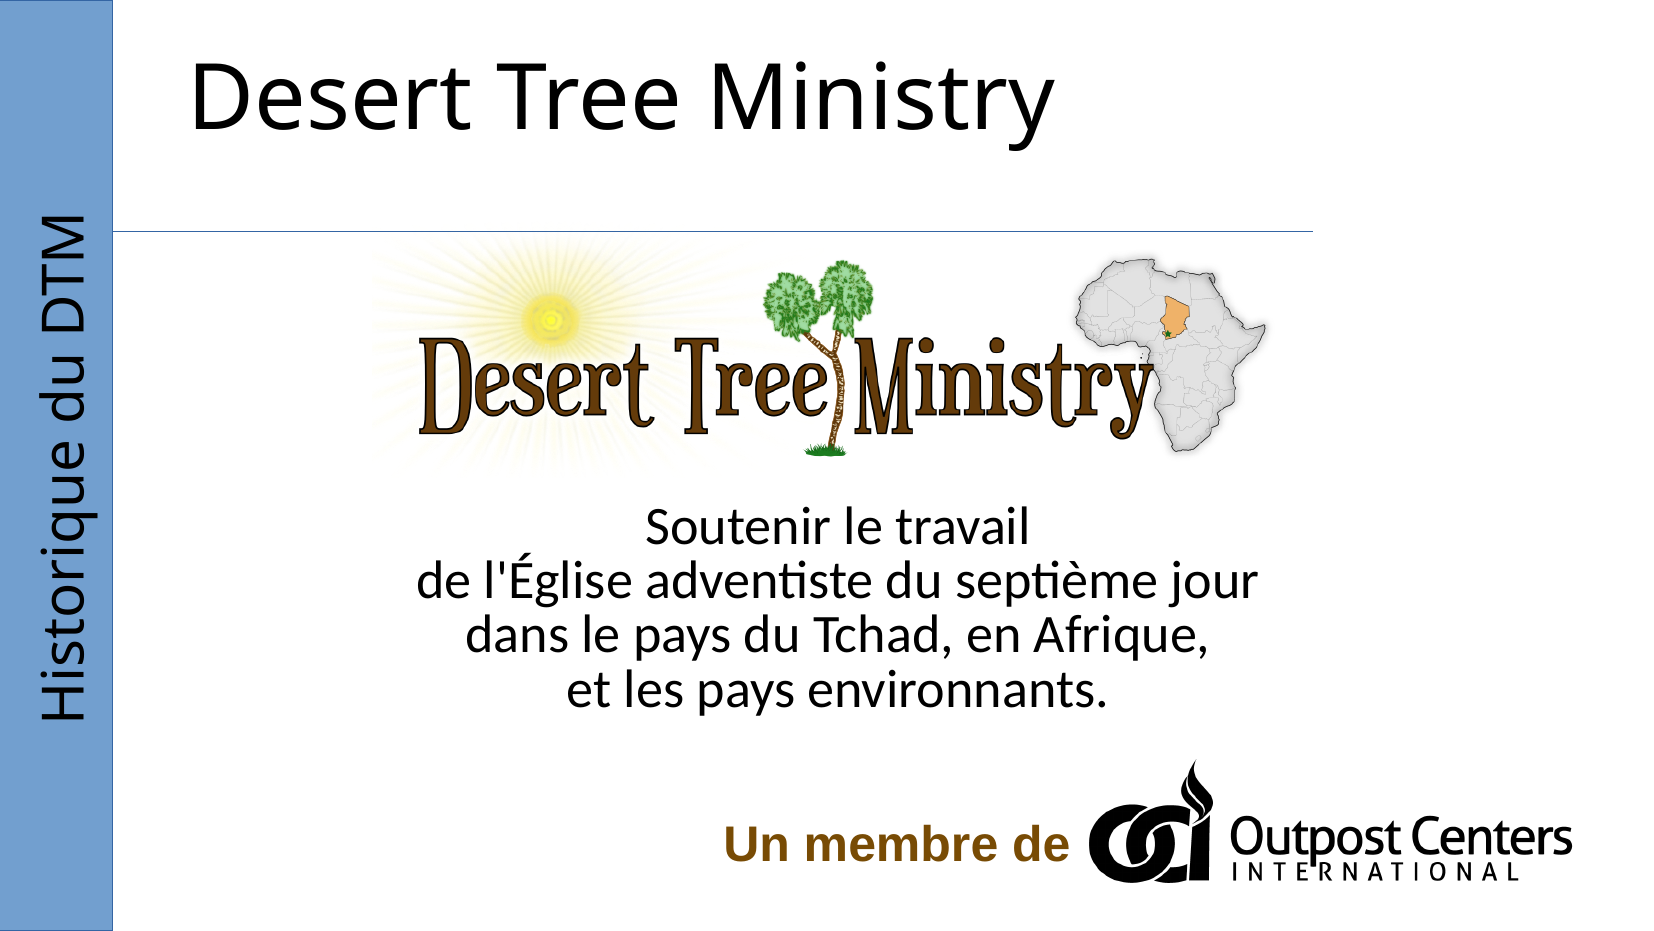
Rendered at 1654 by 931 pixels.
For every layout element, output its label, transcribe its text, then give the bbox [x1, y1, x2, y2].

text_box Un membre de [708, 809, 1152, 892]
text_box [0, 0, 113, 931]
picture [372, 215, 1292, 478]
text_box Soutenir le travail de l'Église adventiste du septième jour dans le pays du Tchad, en Afrique, et les pays environnants. [295, 496, 1382, 729]
picture [1065, 743, 1595, 898]
text_box Historique du DTM [13, 37, 105, 901]
title Desert Tree Ministry [187, 33, 1571, 154]
